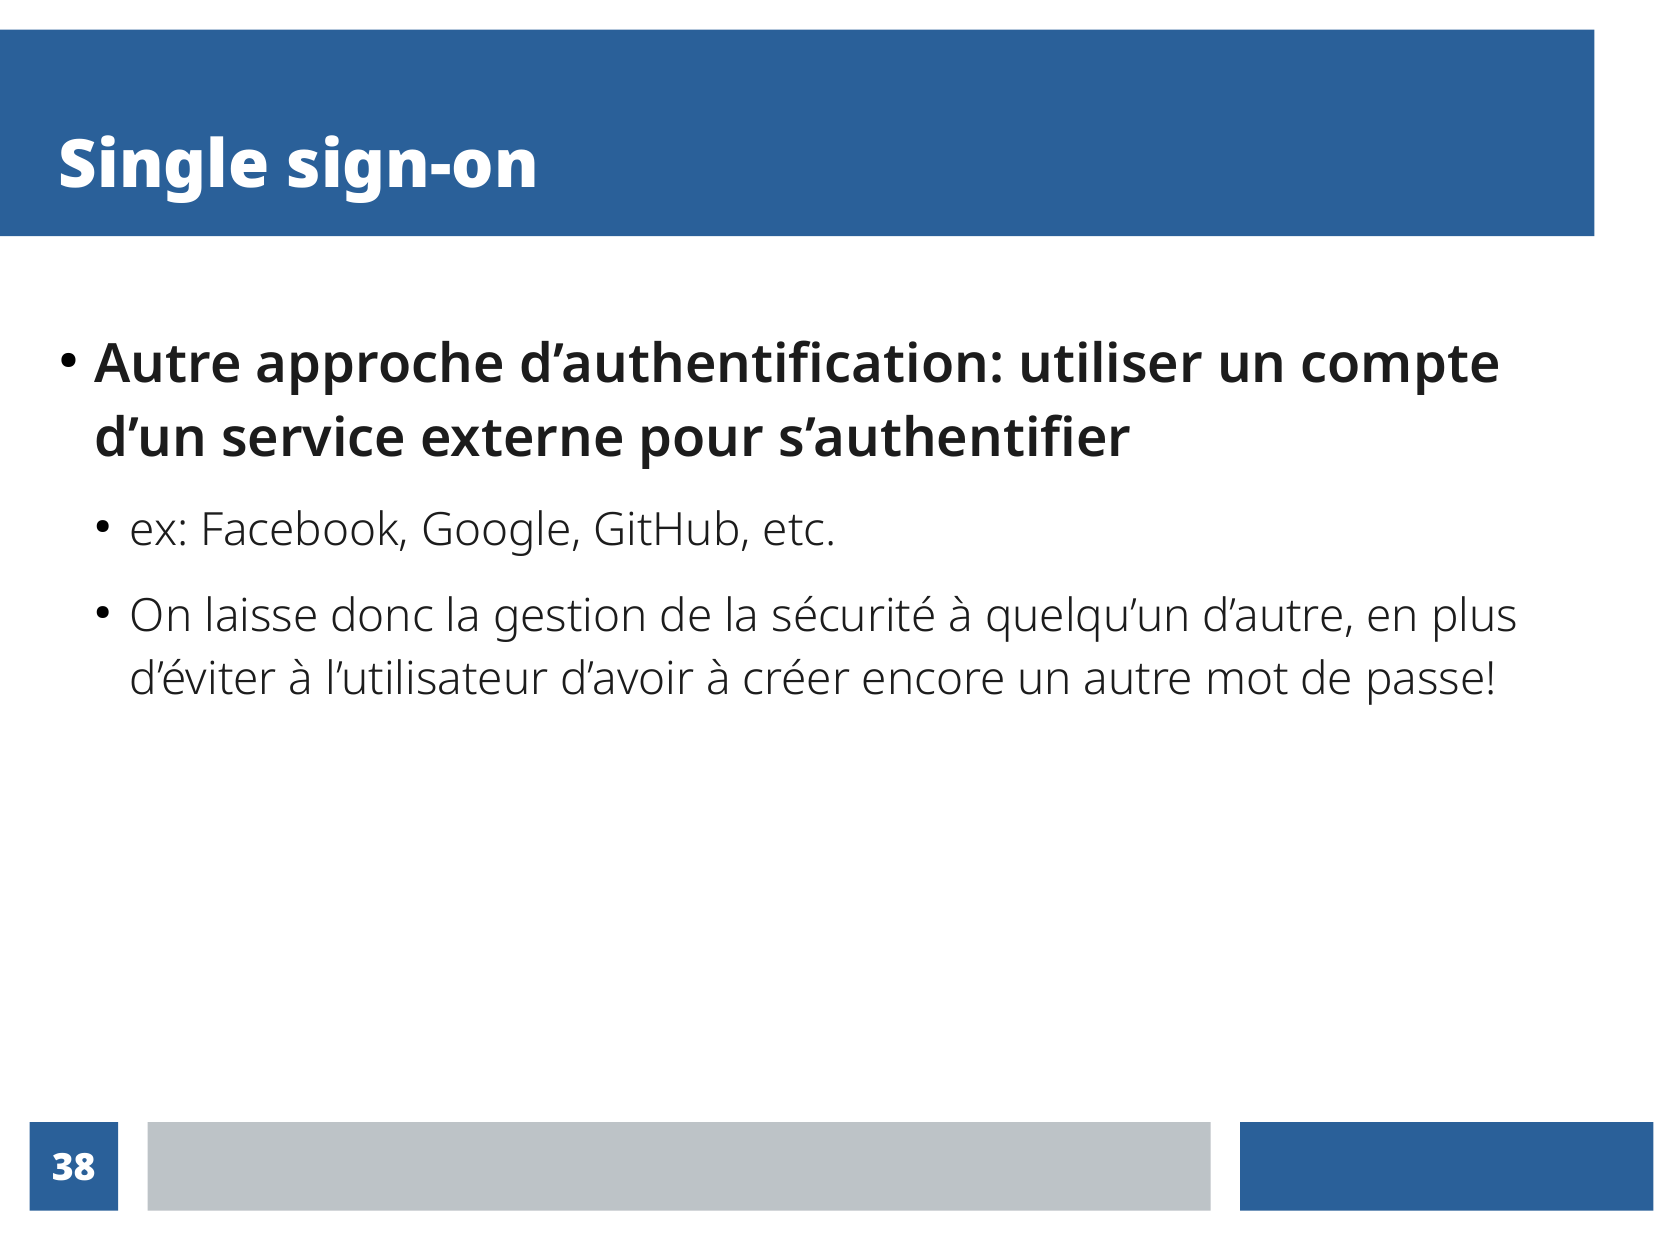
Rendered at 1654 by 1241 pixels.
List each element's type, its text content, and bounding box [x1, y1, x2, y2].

list Autre approche d’authentification: utiliser un compte d’un service externe pour s’authentifier ex: Facebook, Google, GitHub, etc. On laisse donc la gestion de la sécurité à quelqu’un d’autre, en plus d’éviter à l’utilisateur d’avoir à créer encore un autre mot de passe! [59, 324, 1565, 1093]
title Single sign-on [59, 59, 1595, 207]
